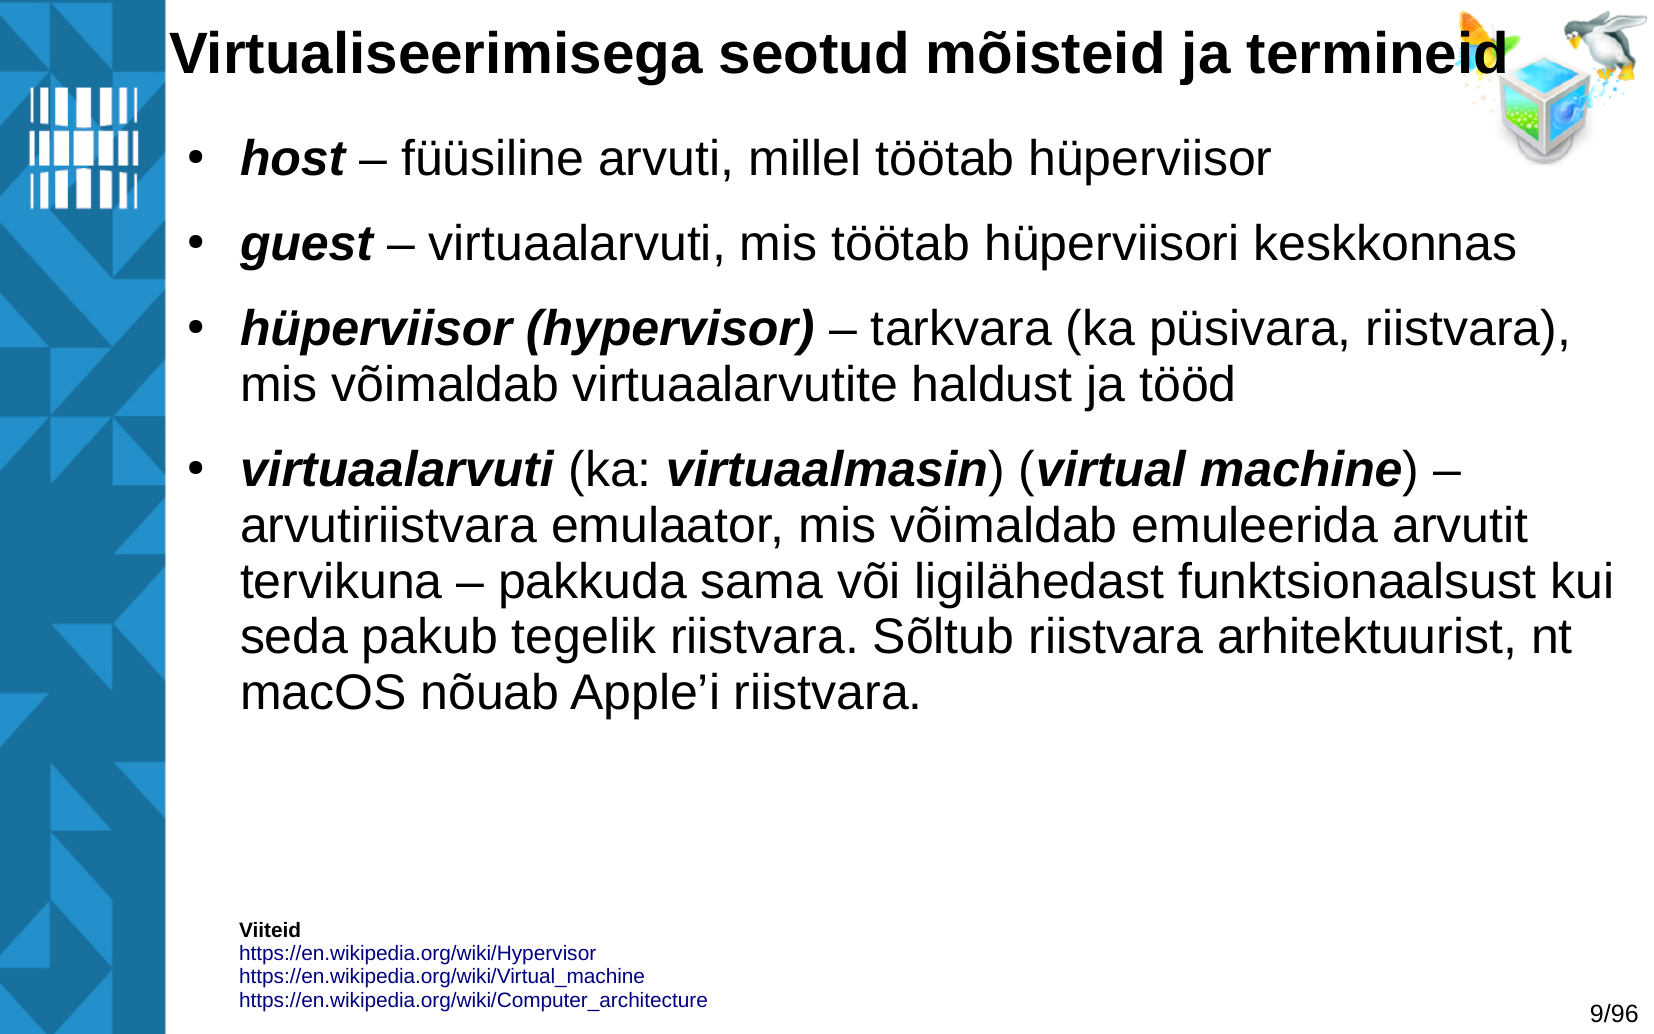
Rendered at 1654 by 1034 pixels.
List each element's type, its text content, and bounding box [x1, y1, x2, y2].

text_box Viiteid https://en.wikipedia.org/wiki/Hypervisor https://en.wikipedia.org/wiki/Virtual_machine https://en.wikipedia.org/wiki/Computer_architecture [224, 911, 733, 1022]
title Virtualiseerimisega seotud mõisteid ja termineid [169, 11, 1571, 95]
picture [1452, 7, 1653, 166]
list host – füüsiline arvuti, millel töötab hüperviisor guest – virtuaalarvuti, mis töötab hüperviisori keskkonnas hüperviisor (hypervisor) – tarkvara (ka püsivara, riistvara), mis võimaldab virtuaalarvutite haldust ja tööd virtuaalarvuti (ka: virtuaalmasin) (virtual machine) – arvutiriistvara emulaator, mis võimaldab emuleerida arvutit tervikuna – pakkuda sama või ligilähedast funktsionaalsust kui seda pakub tegelik riistvara. Sõltub riistvara arhitektuurist, nt macOS nõuab Apple’i riistvara. [169, 129, 1642, 997]
